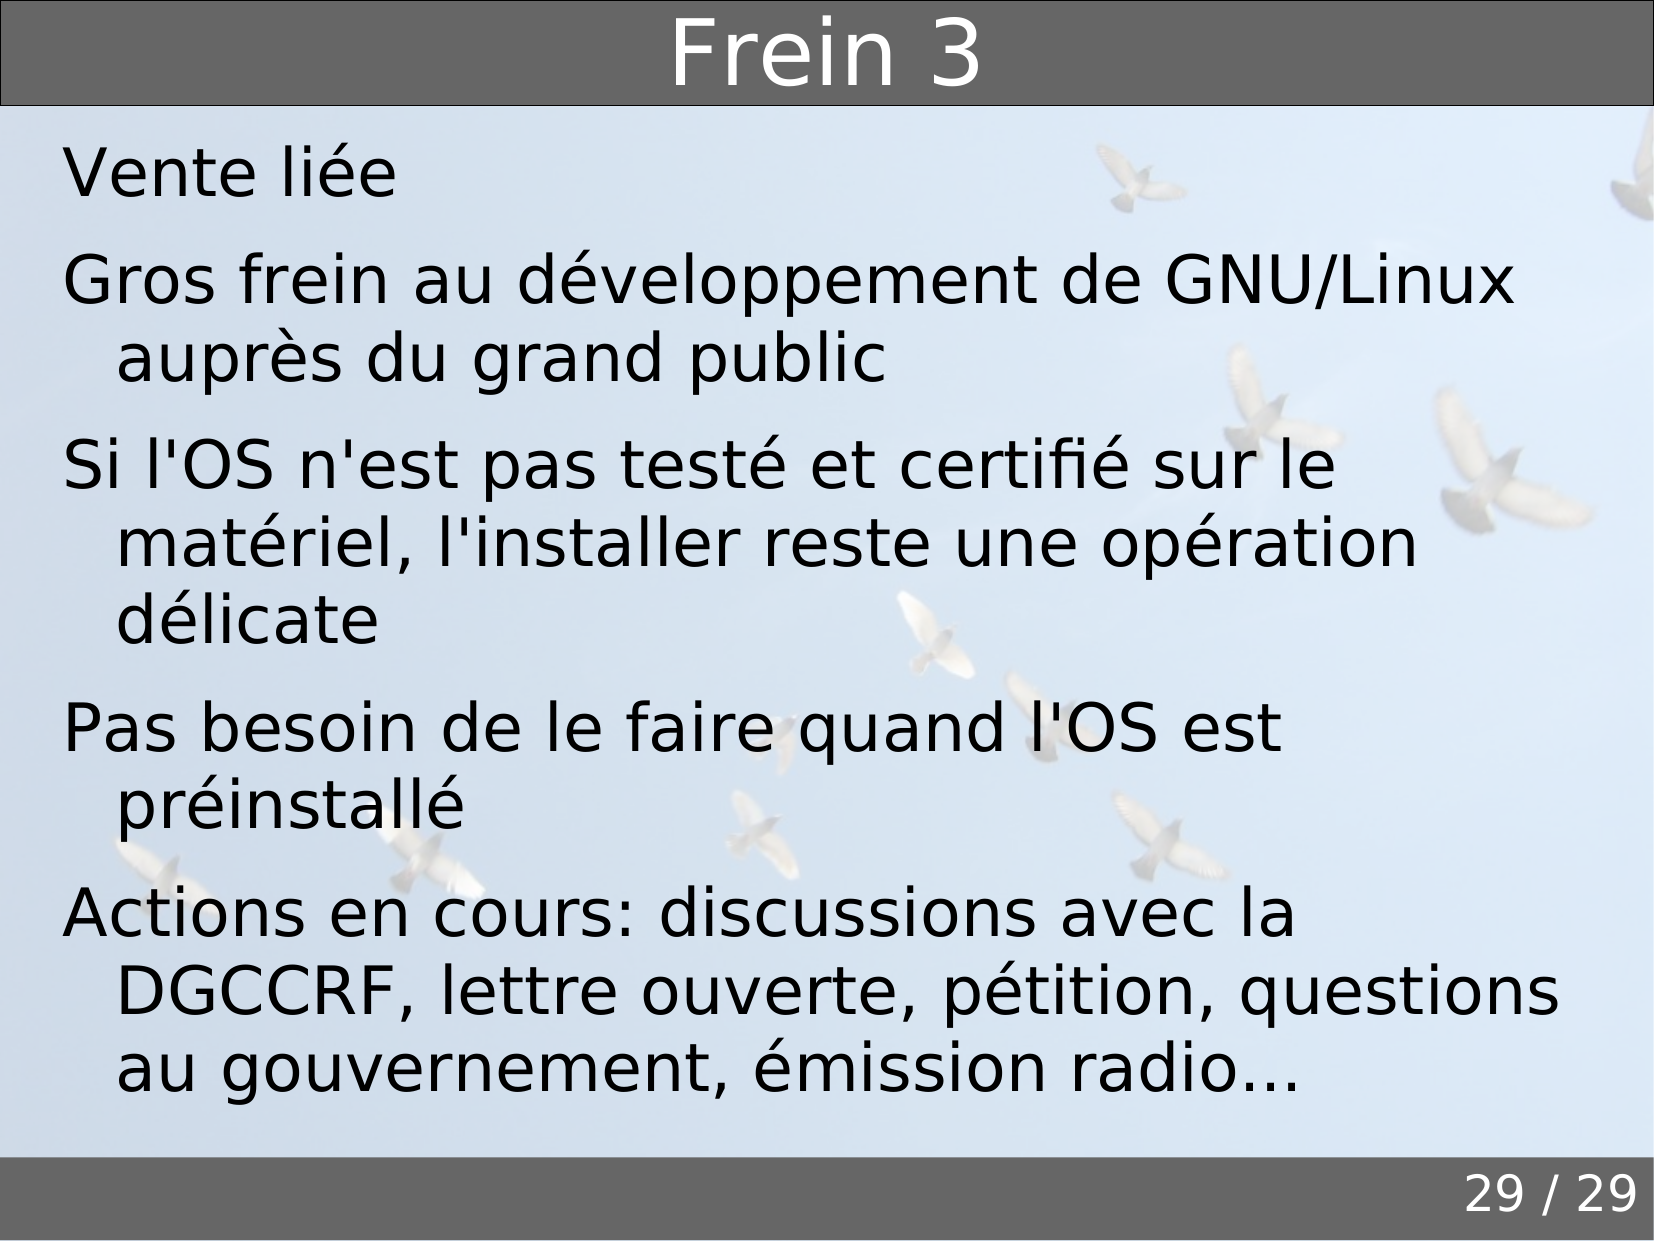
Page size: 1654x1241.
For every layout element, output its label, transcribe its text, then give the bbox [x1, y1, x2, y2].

title Frein 3 [0, 0, 1654, 108]
list Vente liée Gros frein au développement de GNU/Linux auprès du grand public Si l'OS n'est pas testé et certifié sur le matériel, l'installer reste une opération délicate Pas besoin de le faire quand l'OS est préinstallé Actions en cours: discussions avec la DGCCRF, lettre ouverte, pétition, questions au gouvernement, émission radio... [45, 133, 1584, 1108]
